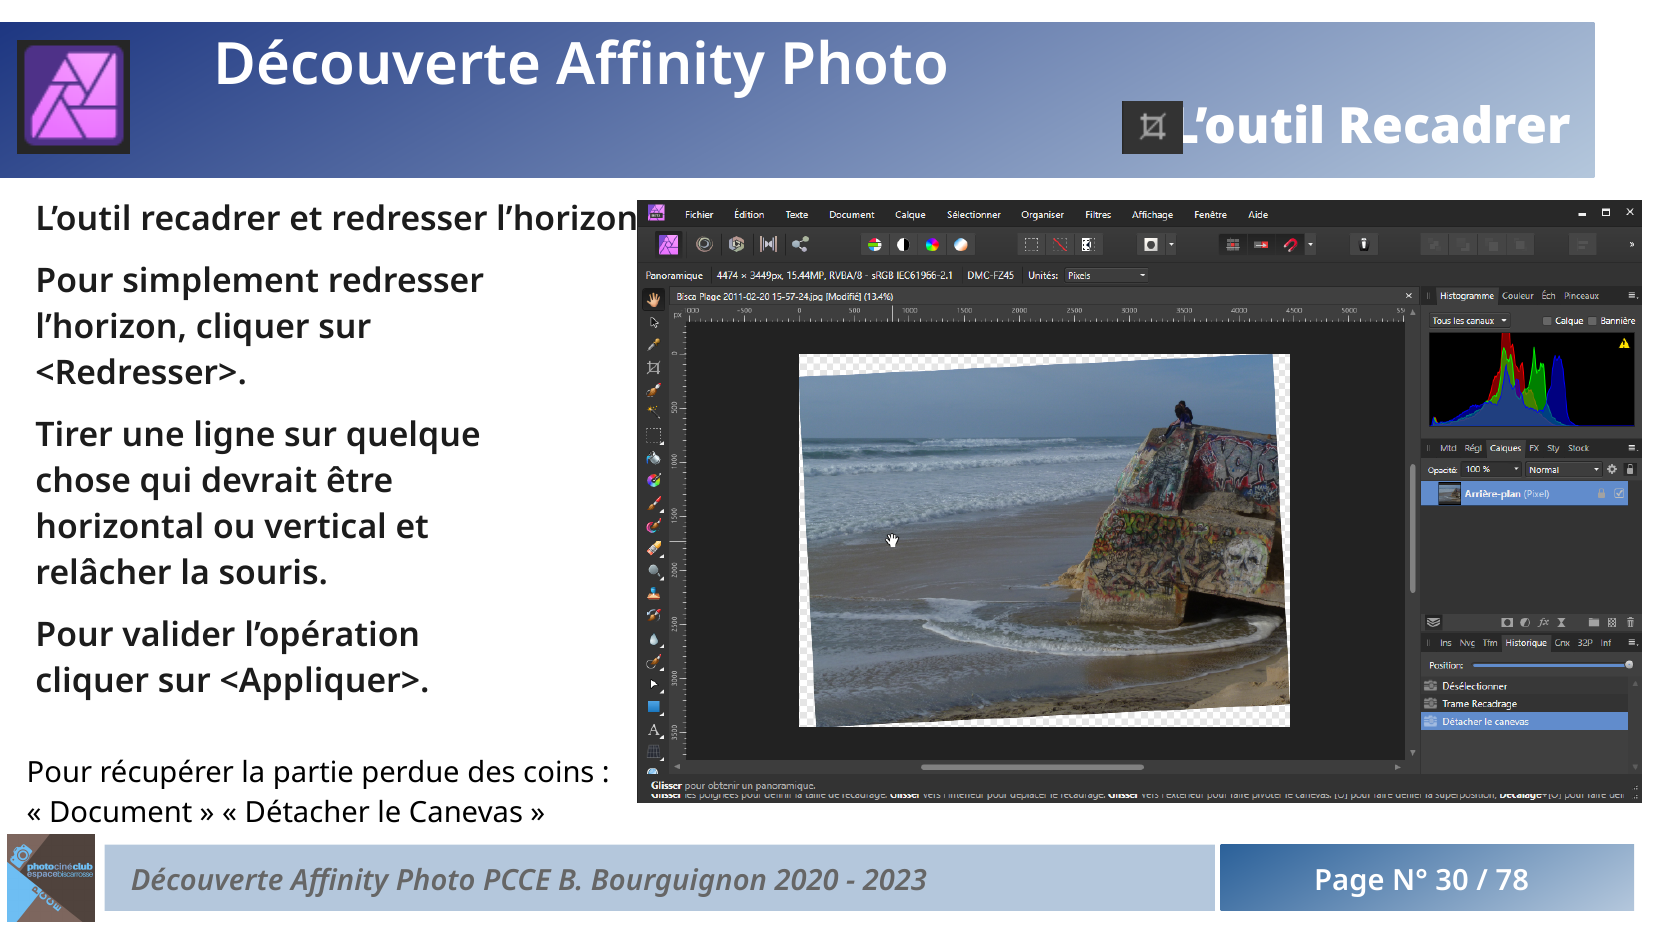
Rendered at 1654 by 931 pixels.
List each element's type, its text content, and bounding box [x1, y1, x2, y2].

picture [7, 834, 95, 922]
picture [17, 40, 130, 154]
picture [1122, 101, 1183, 154]
list L’outil recadrer et redresser l’horizon. Pour simplement redresser l’horizon, cliquer sur <Redresser>. Tirer une ligne sur quelque chose qui devrait être horizontal ou vertical et relâcher la souris. Pour valider l’opération cliquer sur <Appliquer>. [35, 194, 650, 745]
title L’outil Recadrer [874, 47, 1571, 158]
picture [637, 200, 1642, 803]
text_box Pour récupérer la partie perdue des coins : « Document » « Détacher le Canevas » [11, 744, 569, 833]
